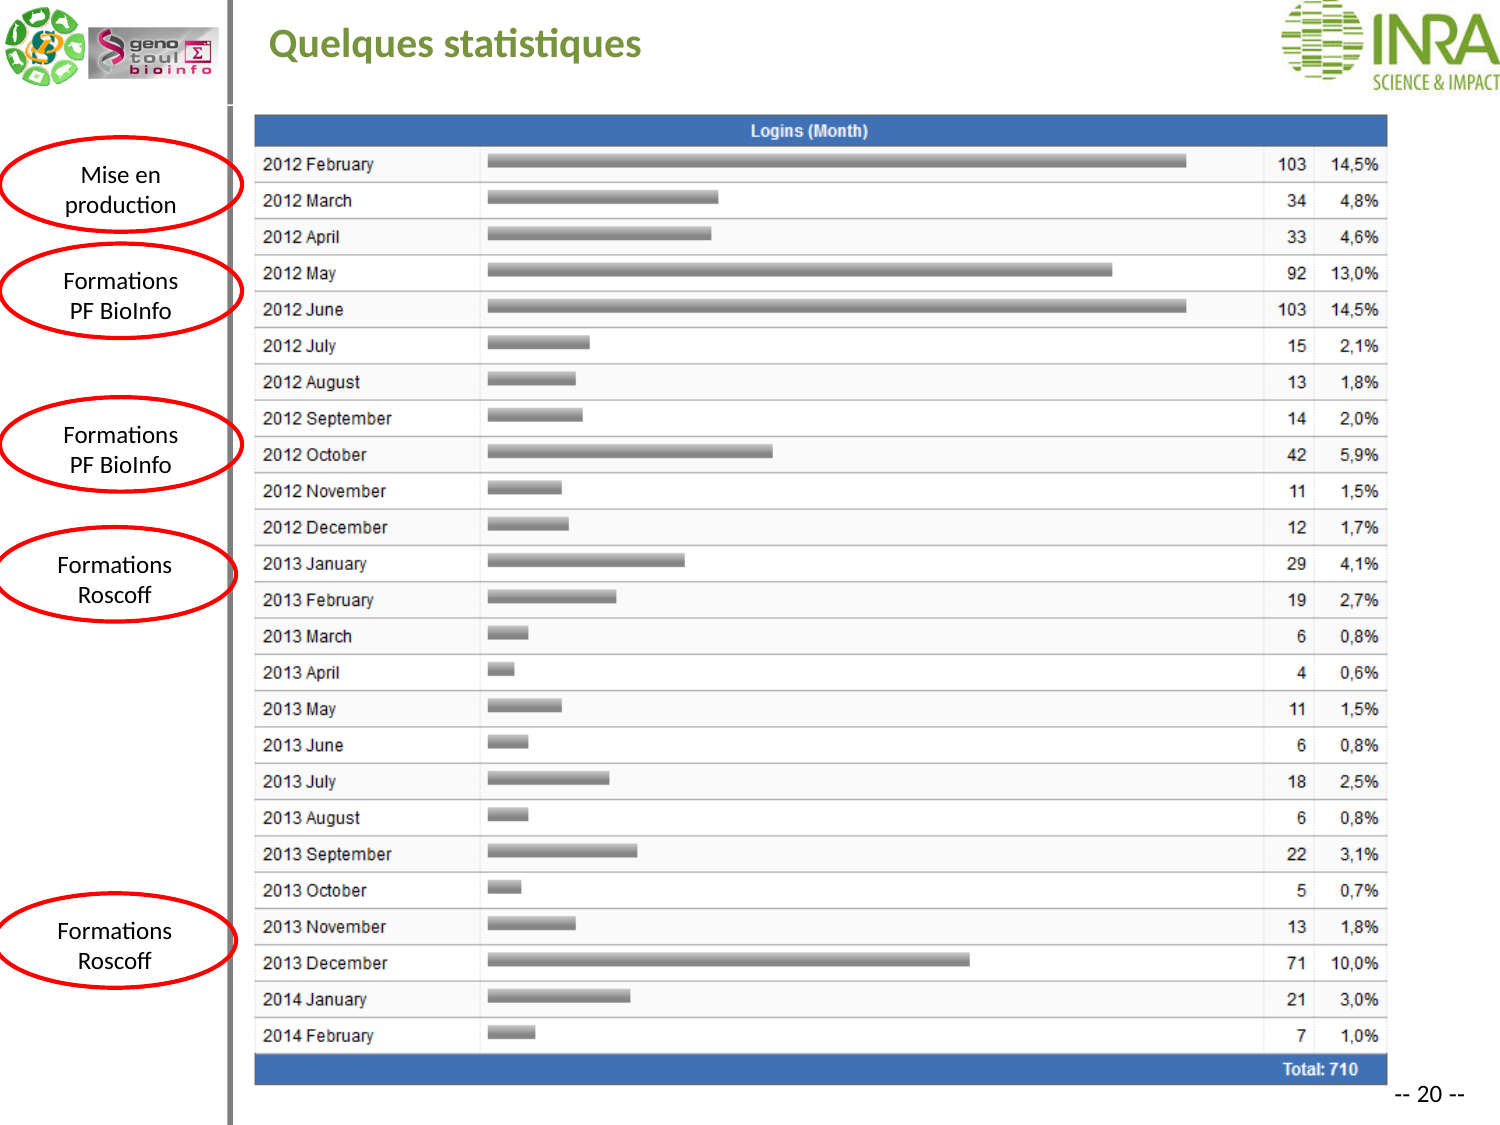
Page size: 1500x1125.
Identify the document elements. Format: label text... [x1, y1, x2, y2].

text_box Formations PF BioInfo [0, 243, 243, 339]
text_box Mise en production [0, 137, 243, 232]
text_box Quelques statistiques [253, 19, 1270, 86]
text_box Formations Roscoff [0, 893, 237, 988]
text_box Formations PF BioInfo [0, 397, 243, 492]
text_box Formations Roscoff [0, 527, 237, 622]
picture [242, 101, 1393, 1095]
